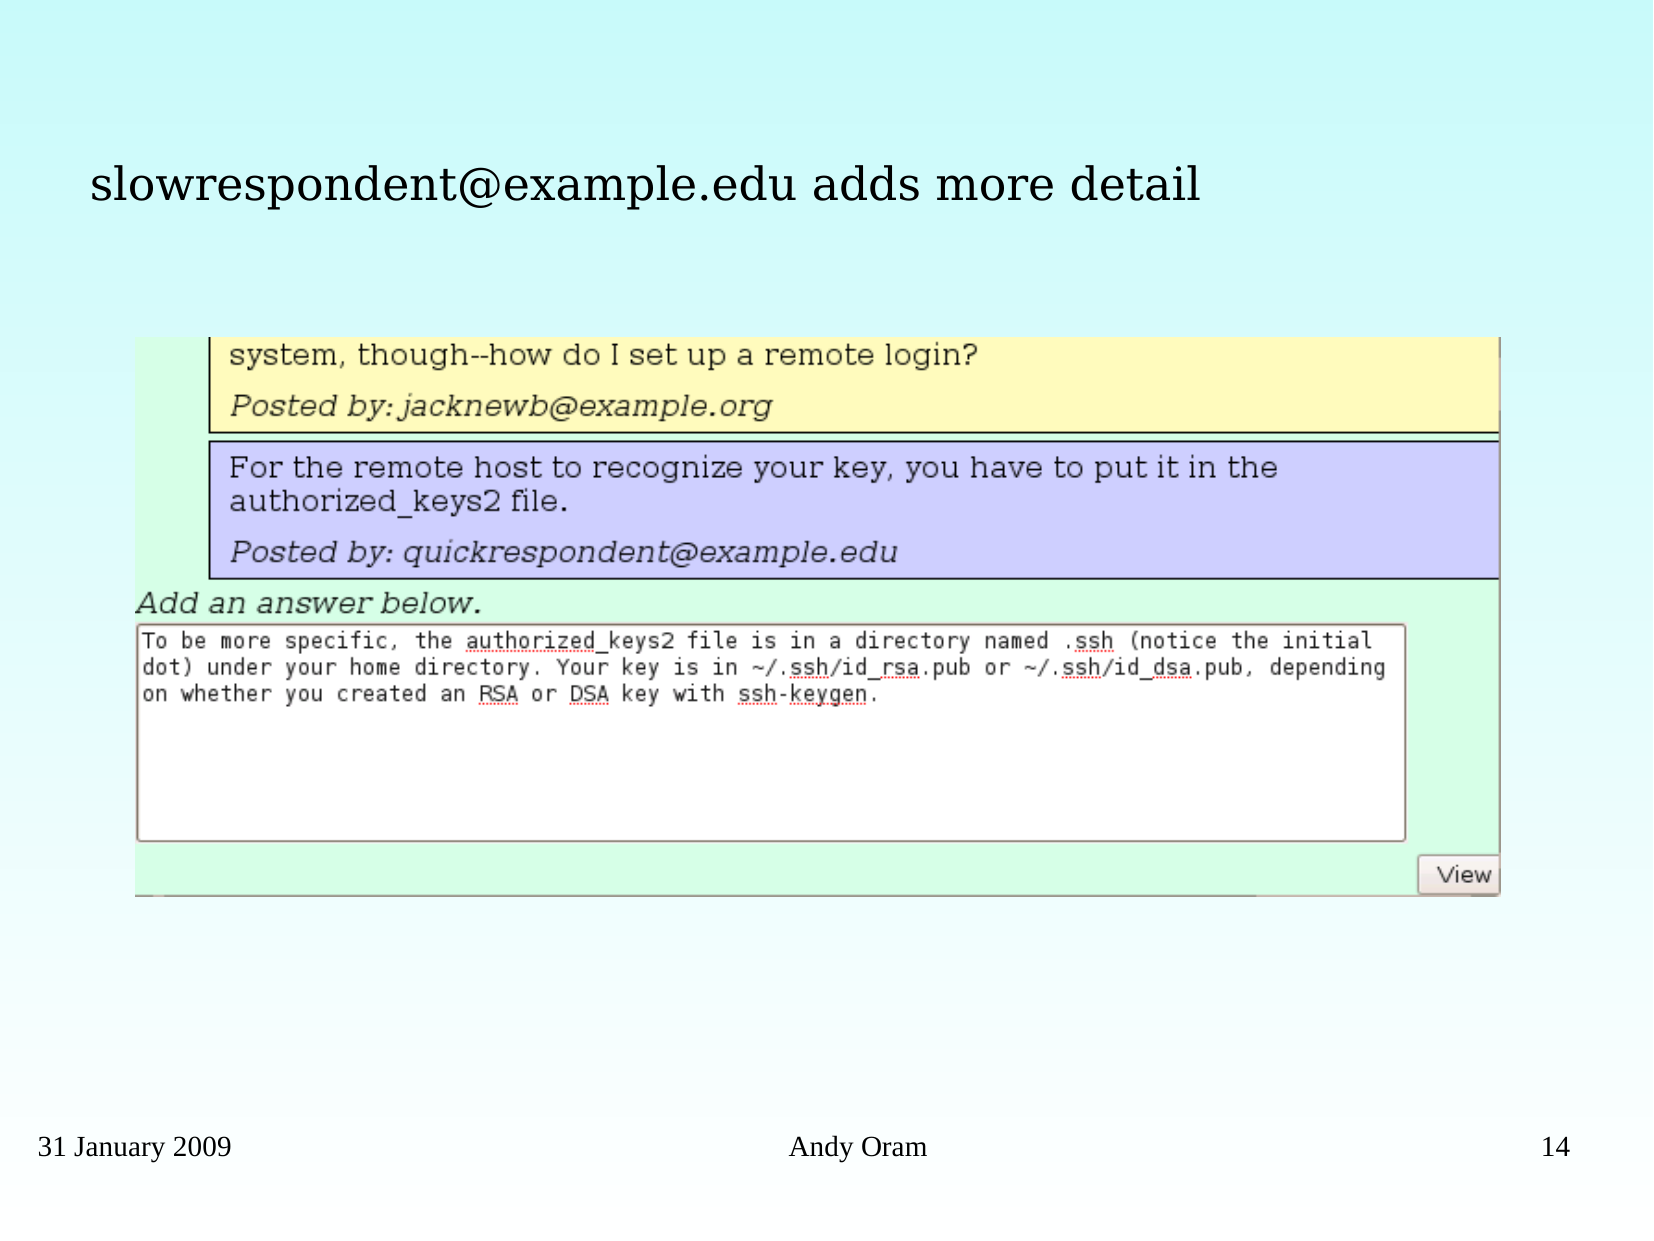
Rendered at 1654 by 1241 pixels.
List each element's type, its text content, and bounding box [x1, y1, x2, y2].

text_box slowrespondent@example.edu adds more detail [75, 150, 1538, 338]
picture [135, 337, 1501, 897]
